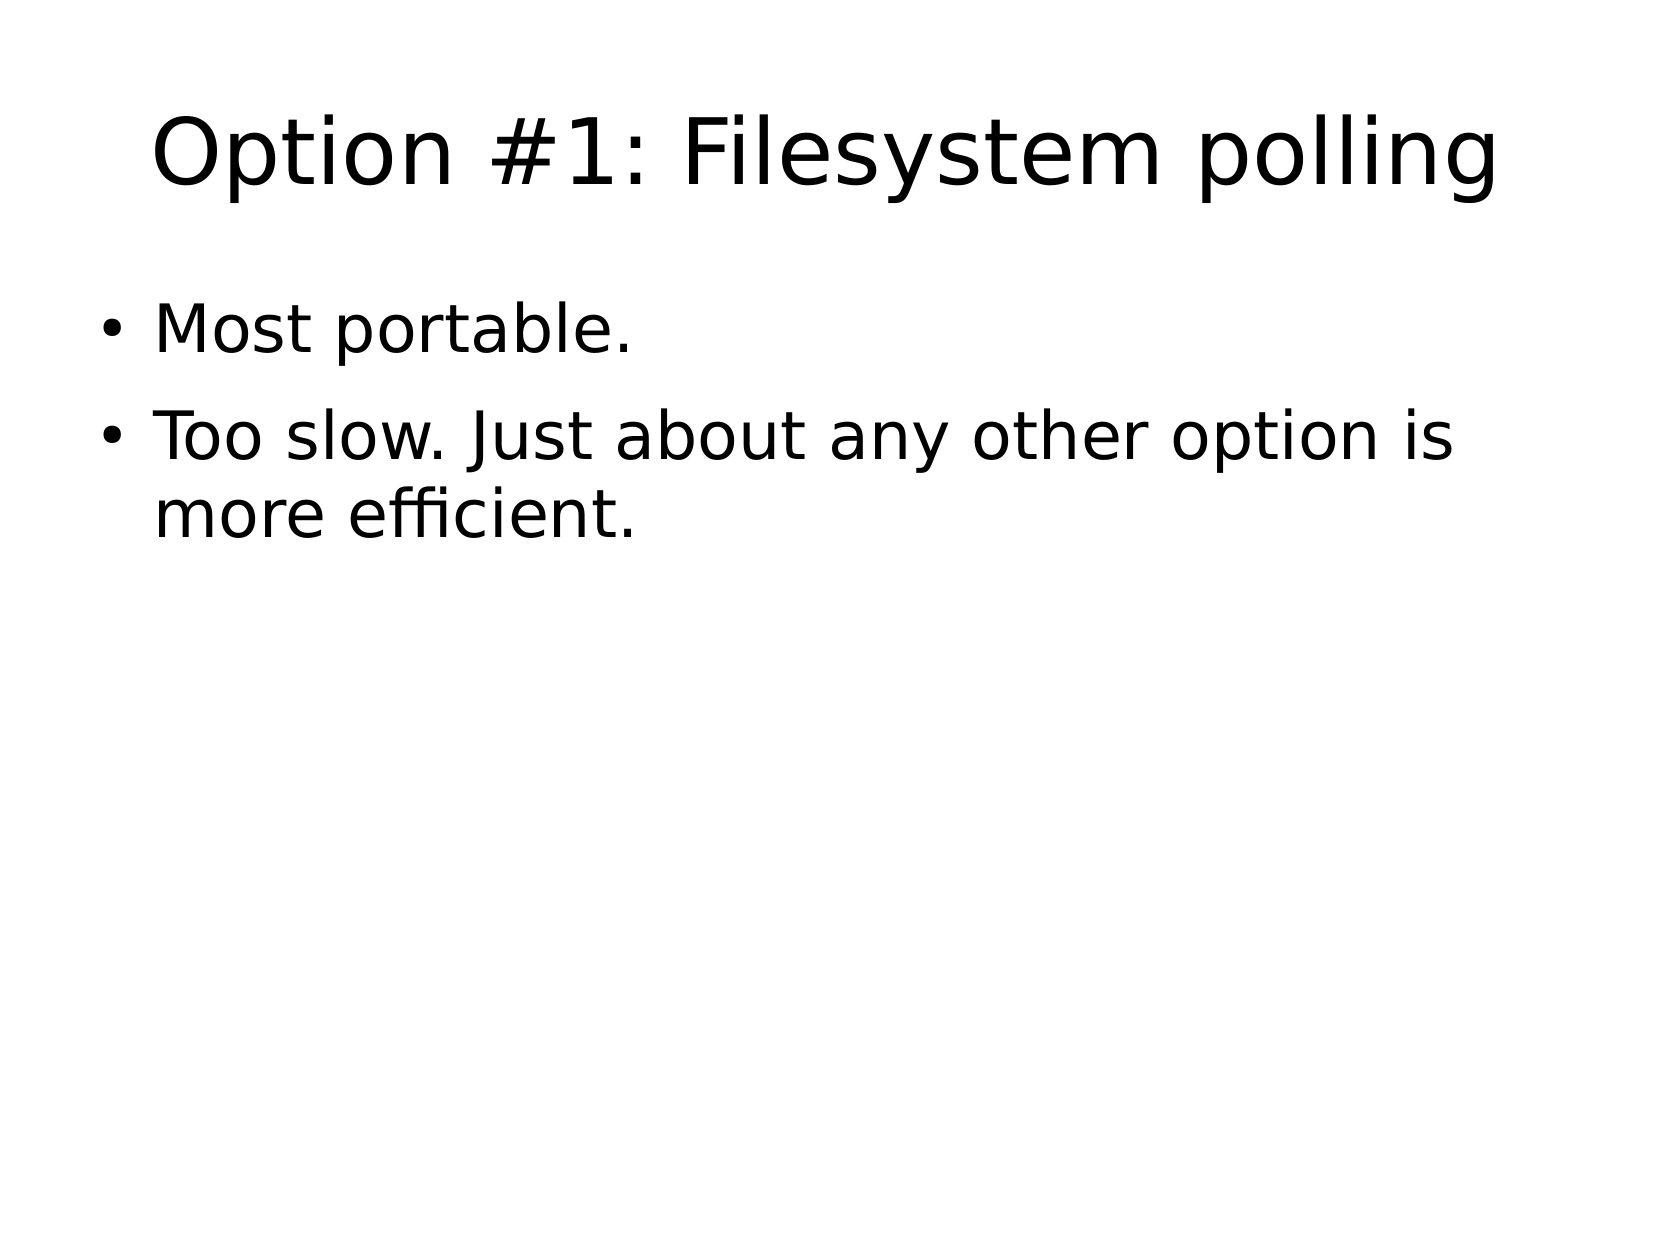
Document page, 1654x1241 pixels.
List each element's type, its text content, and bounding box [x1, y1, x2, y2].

title Option #1: Filesystem polling [82, 49, 1571, 257]
list Most portable. Too slow. Just about any other option is more efficient. [82, 290, 1571, 1010]
